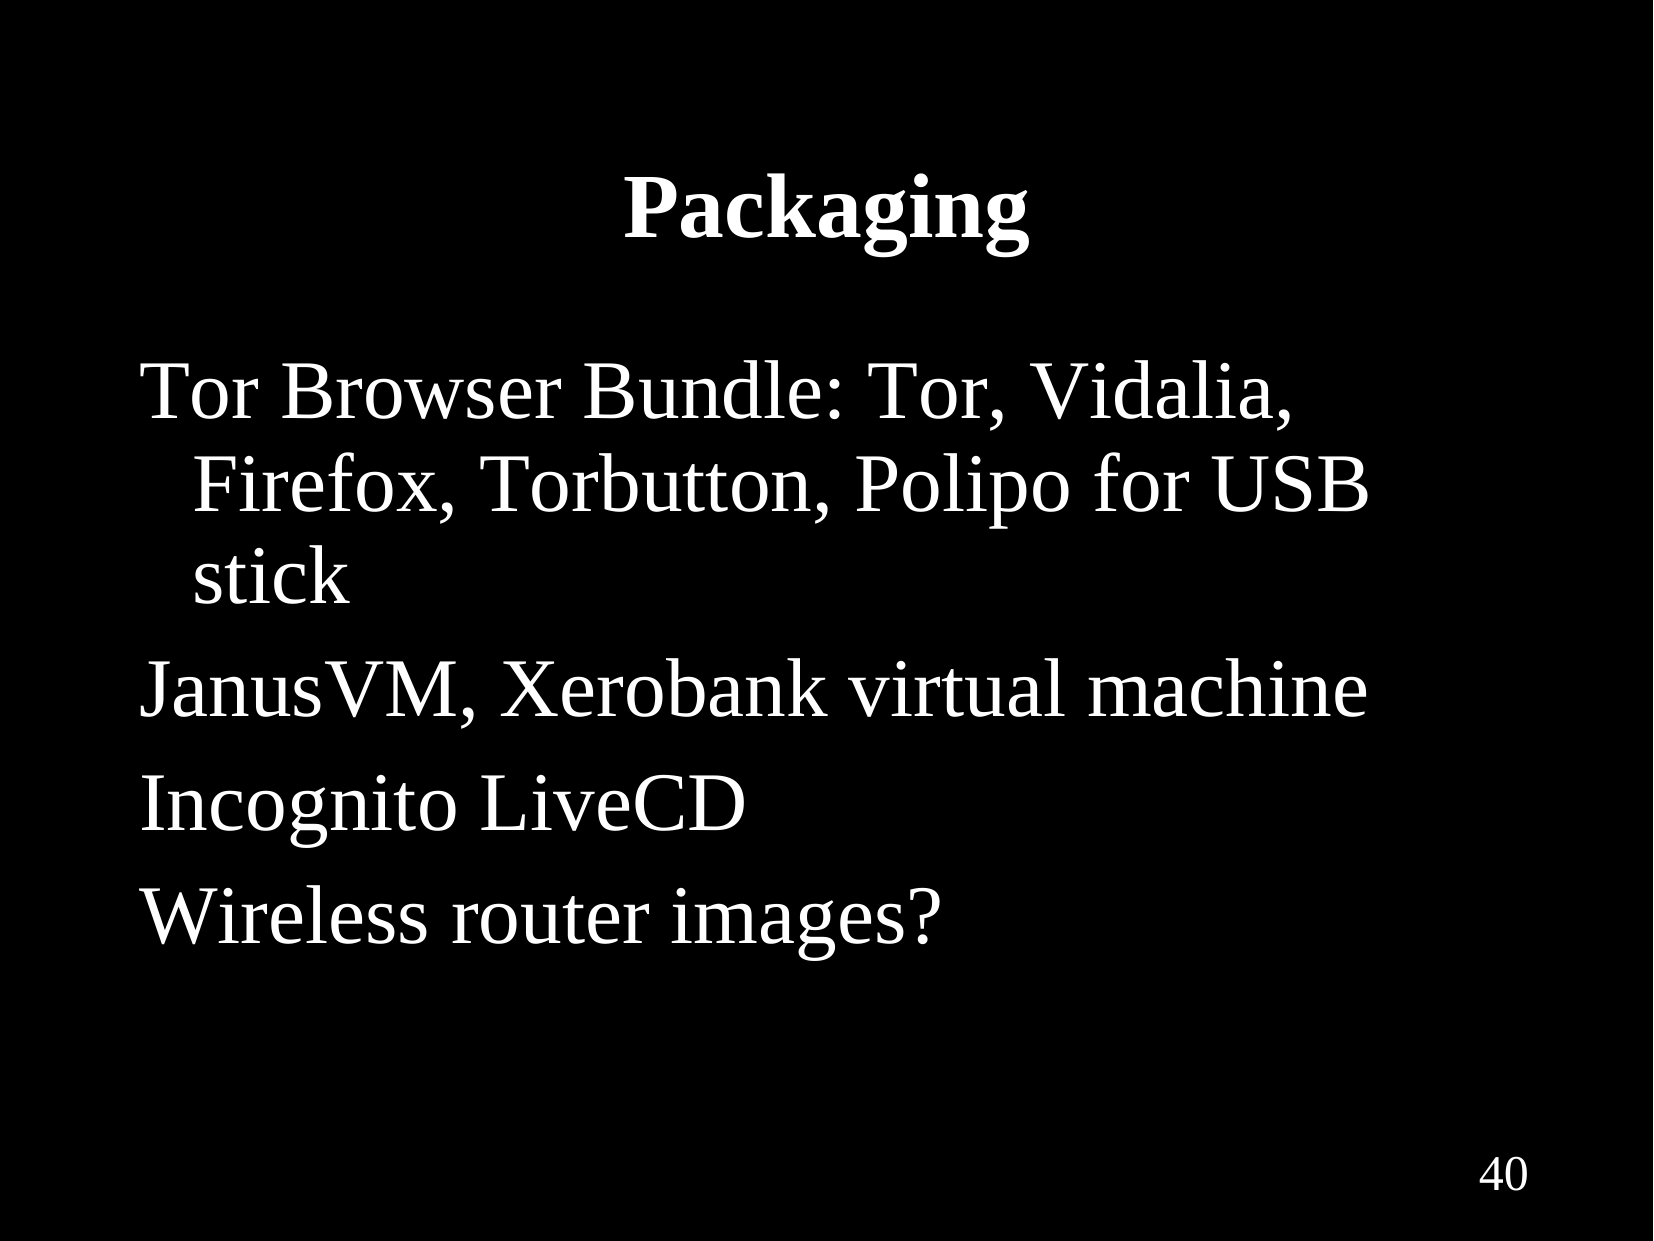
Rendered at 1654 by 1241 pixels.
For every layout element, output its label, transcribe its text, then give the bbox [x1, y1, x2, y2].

list Tor Browser Bundle: Tor, Vidalia, Firefox, Torbutton, Polipo for USB stick JanusVM, Xerobank virtual machine Incognito LiveCD Wireless router images? [121, 344, 1534, 1127]
title Packaging [121, 102, 1534, 311]
